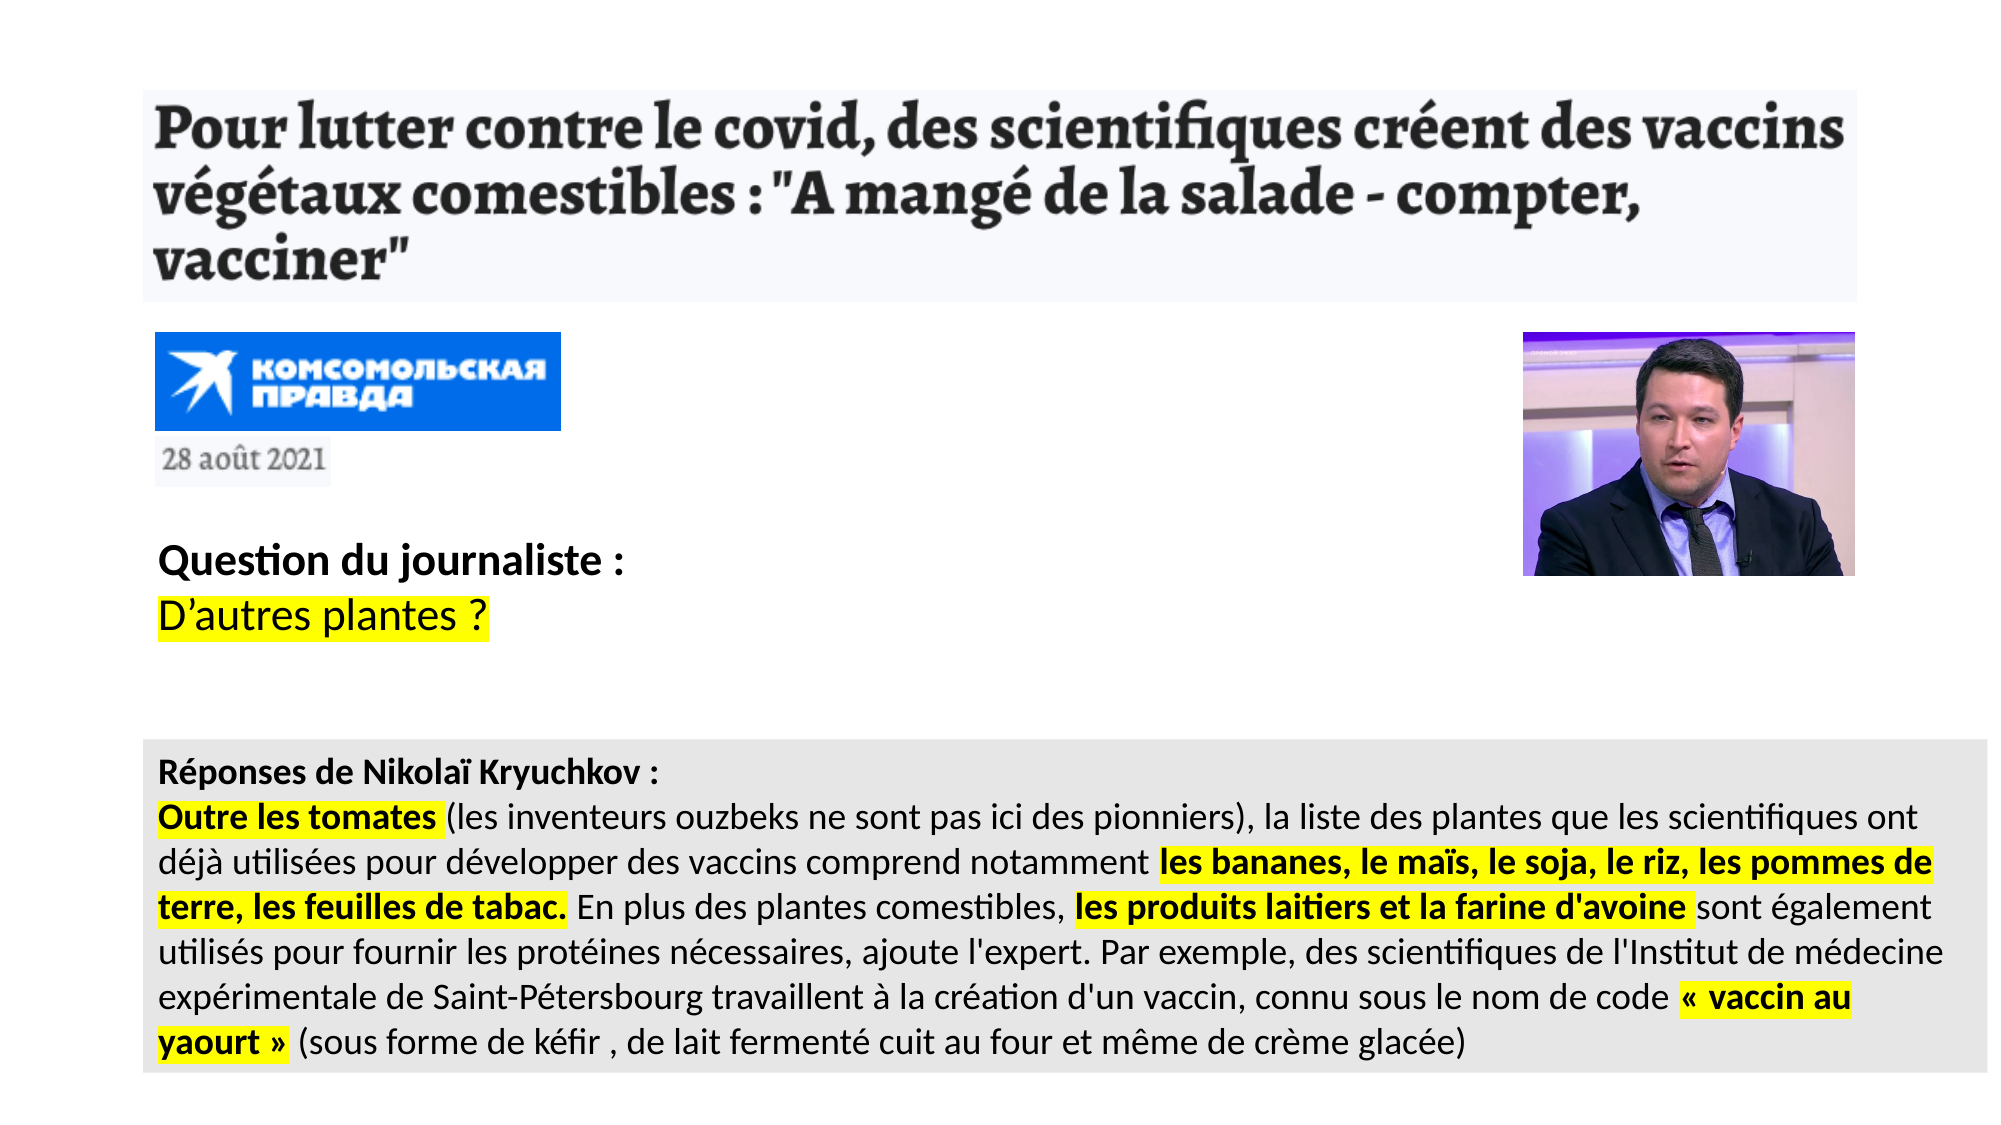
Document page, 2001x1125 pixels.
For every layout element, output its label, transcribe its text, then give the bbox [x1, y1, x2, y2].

picture [143, 90, 1857, 302]
text_box Réponses de Nikolaï Kryuchkov : Outre les tomates (les inventeurs ouzbeks ne sont pas ici des pionniers), la liste des plantes que les scientifiques ont déjà utilisées pour développer des vaccins comprend notamment les bananes, le maïs, le soja, le riz, les pommes de terre, les feuilles de tabac. En plus des plantes comestibles, les produits laitiers et la farine d'avoine sont également utilisés pour fournir les protéines nécessaires, ajoute l'expert. Par exemple, des scientifiques de l'Institut de médecine expérimentale de Saint-Pétersbourg travaillent à la création d'un vaccin, connu sous le nom de code « vaccin au yaourt » (sous forme de kéfir , de lait fermenté cuit au four et même de crème glacée) [143, 739, 1988, 1073]
picture [155, 332, 561, 431]
picture [155, 436, 331, 487]
picture [1523, 332, 1855, 576]
text_box Question du journaliste : D’autres plantes ? [143, 522, 700, 649]
